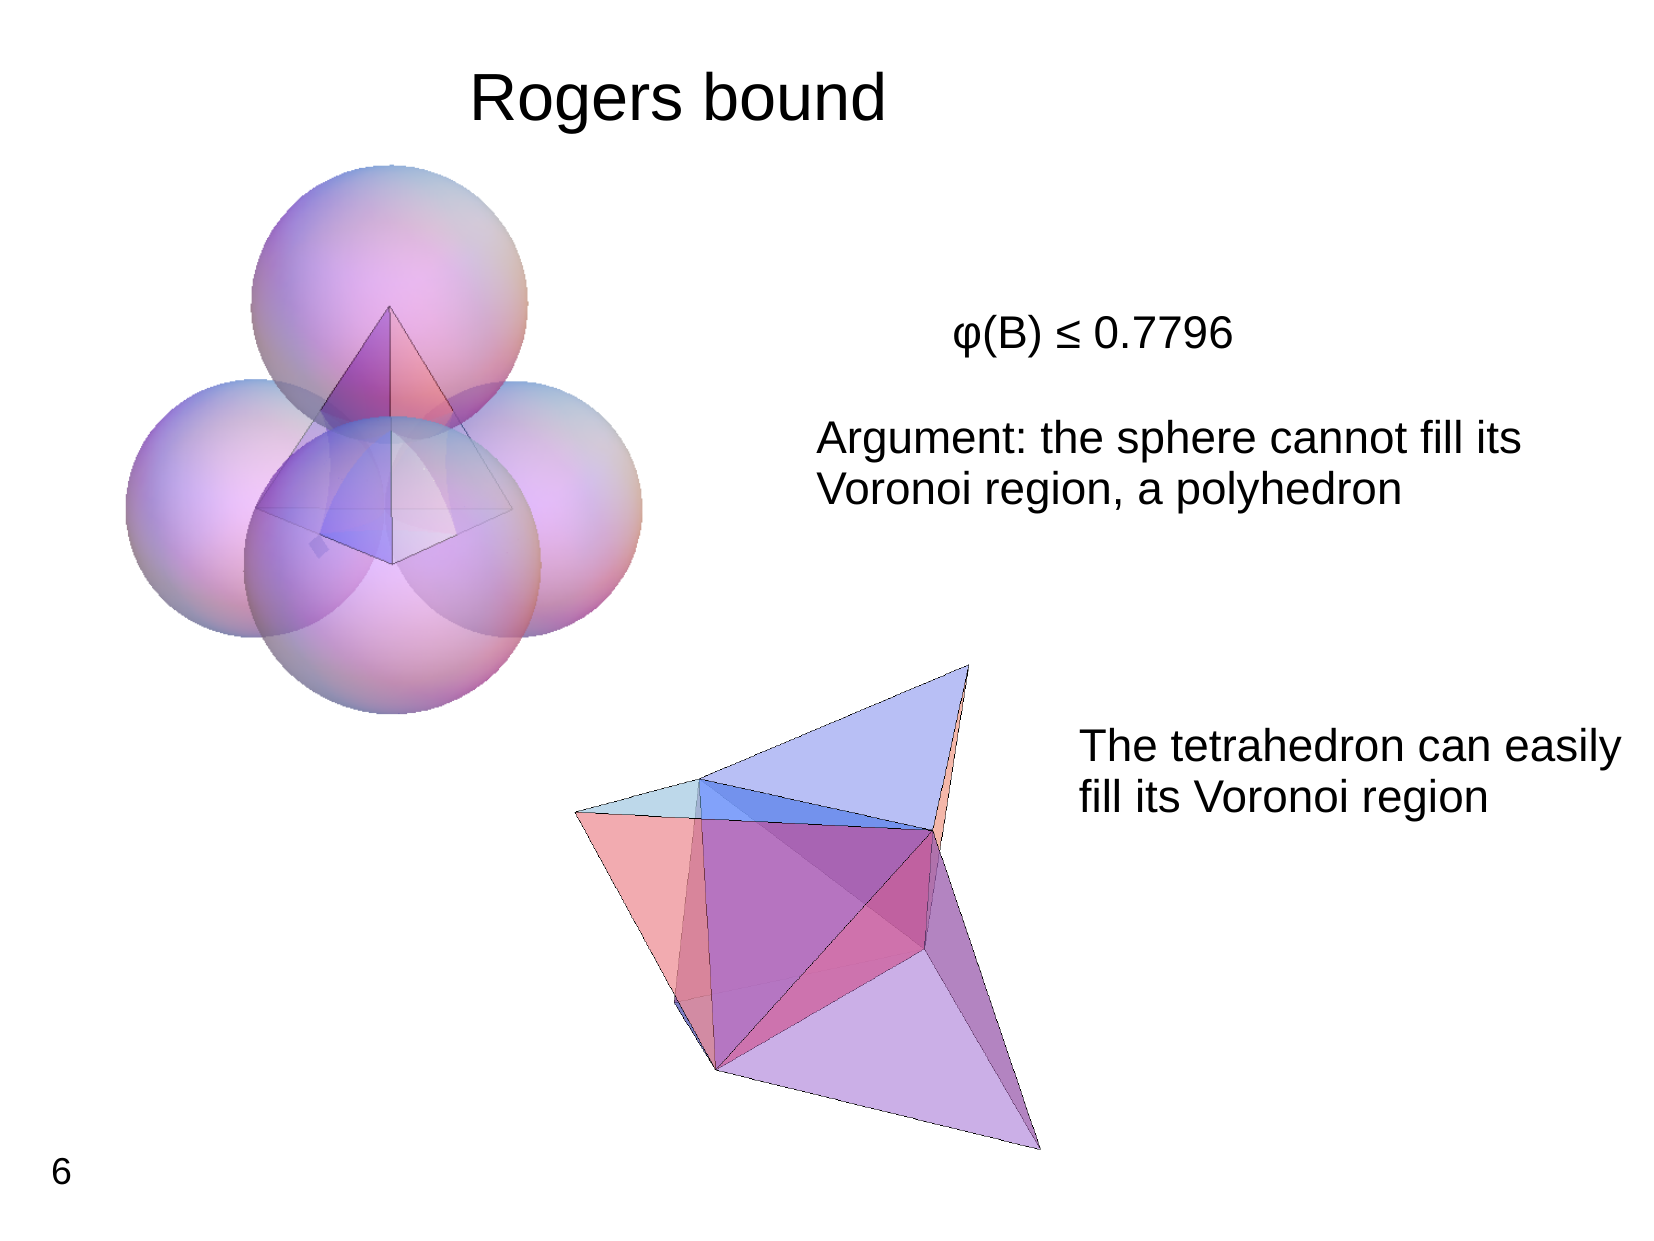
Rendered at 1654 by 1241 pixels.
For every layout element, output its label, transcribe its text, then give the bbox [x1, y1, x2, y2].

text_box Argument: the sphere cannot fill its Voronoi region, a polyhedron [801, 404, 1538, 555]
text_box 6 [36, 1142, 87, 1200]
text_box Rogers bound [454, 52, 905, 143]
text_box The tetrahedron can easily fill its Voronoi region [1064, 712, 1638, 863]
picture [0, 41, 1051, 1201]
text_box φ(B) ≤ 0.7796 [937, 300, 1275, 367]
